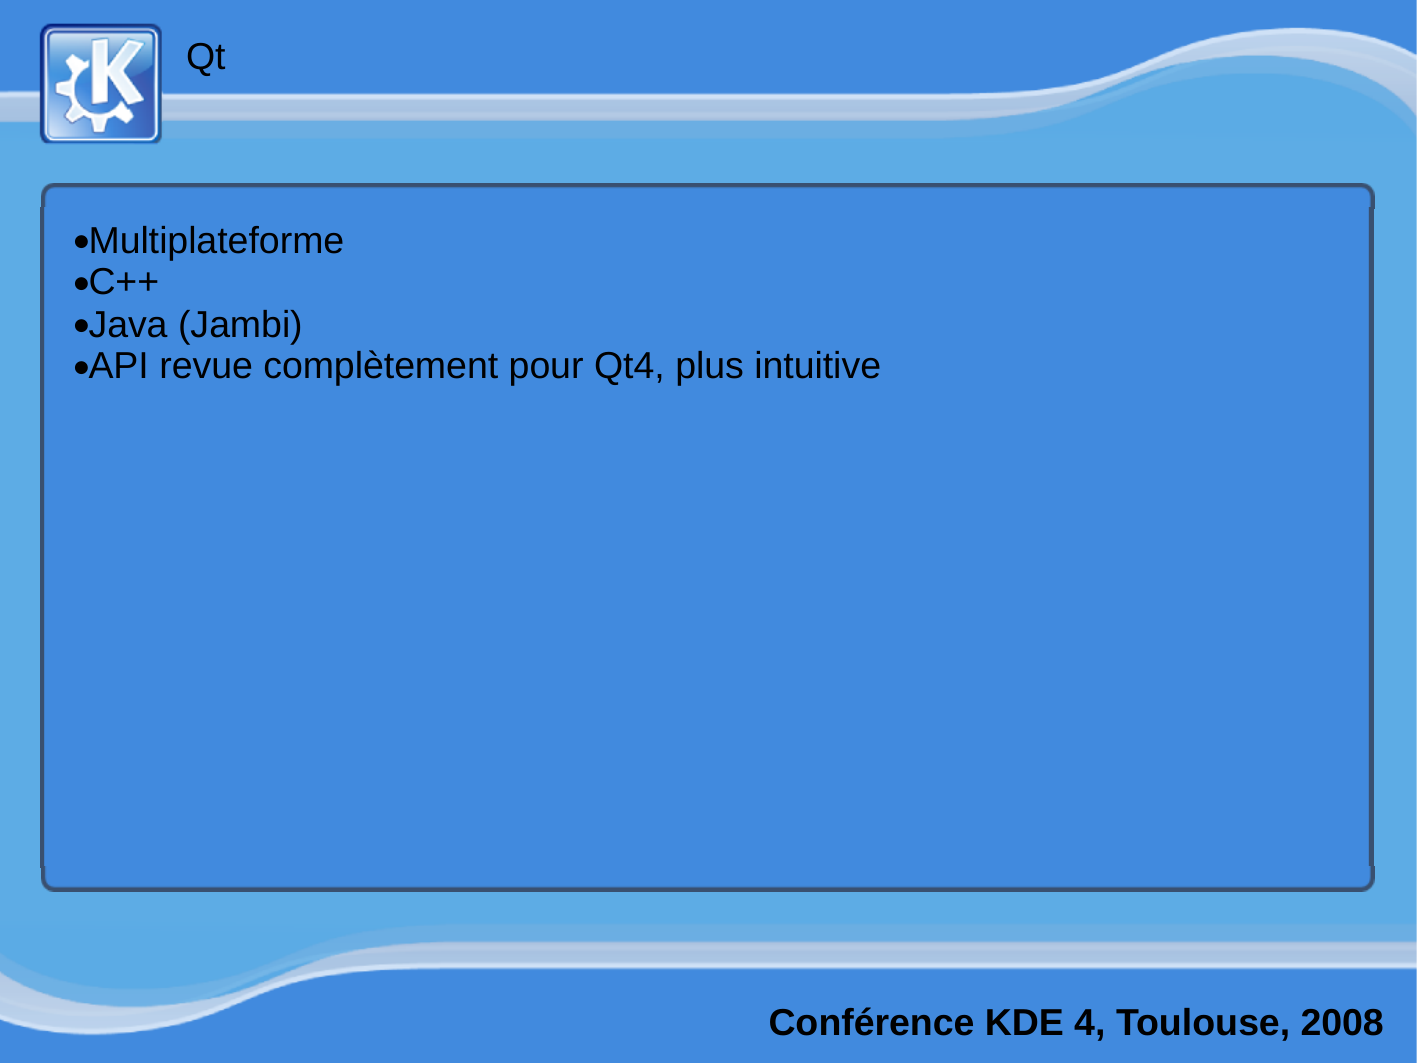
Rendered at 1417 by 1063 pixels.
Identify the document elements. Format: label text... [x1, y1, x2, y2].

picture [0, 0, 1417, 1063]
text_box Qt [171, 27, 1048, 105]
text_box Multiplateforme C++ Java (Jambi) API revue complètement pour Qt4, plus intuitive [59, 211, 1360, 868]
